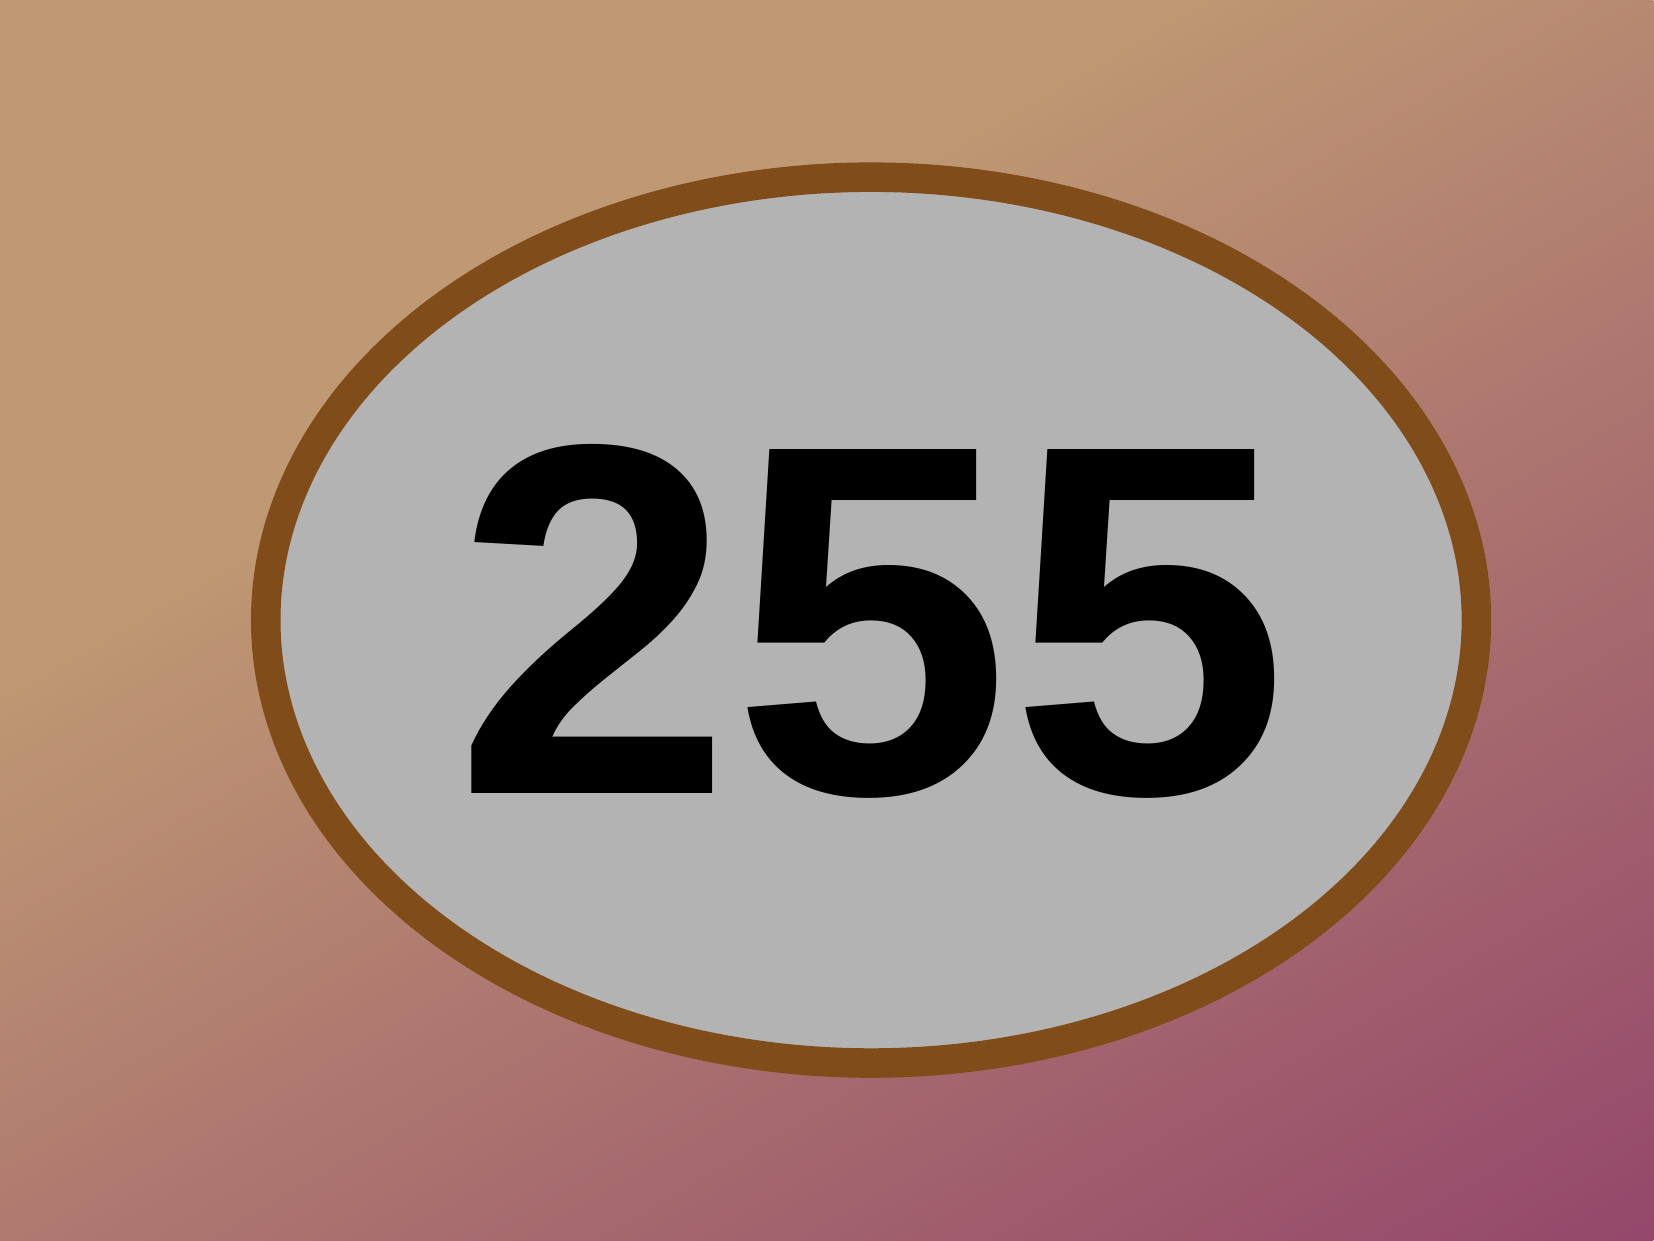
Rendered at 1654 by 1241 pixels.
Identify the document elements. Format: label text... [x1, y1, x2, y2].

text_box 255 [265, 177, 1477, 1064]
